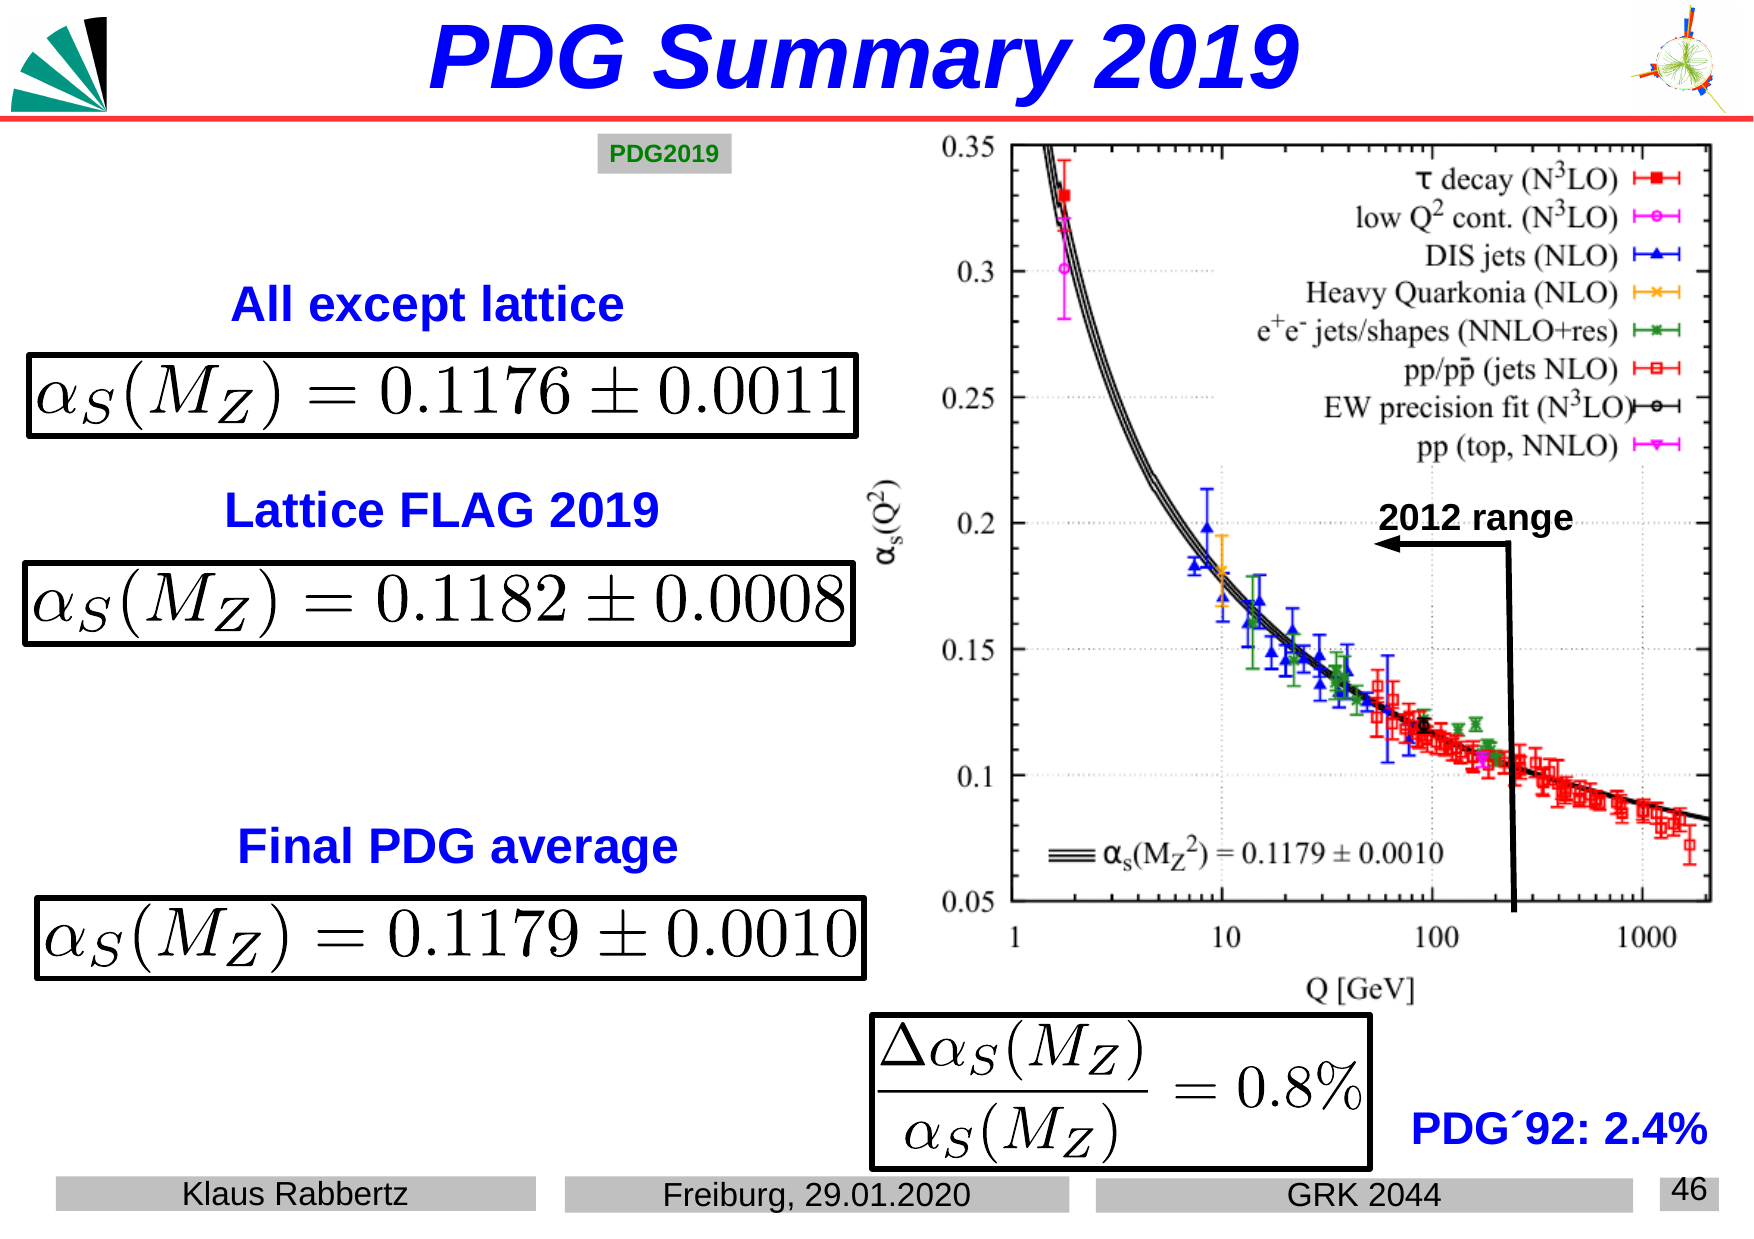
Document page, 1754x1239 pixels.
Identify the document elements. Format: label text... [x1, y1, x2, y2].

picture [40, 900, 862, 976]
text_box Lattice FLAG 2019 [212, 476, 673, 545]
picture [875, 1017, 1367, 1166]
picture [859, 126, 1729, 1021]
text_box PDG2019 [597, 133, 732, 174]
text_box All except lattice [218, 270, 638, 338]
text_box Final PDG average [226, 812, 692, 880]
text_box 2012 range [1366, 490, 1586, 545]
picture [1631, 5, 1739, 113]
picture [28, 565, 850, 641]
picture [31, 357, 854, 433]
text_box PDG´92: 2.4% [1399, 1096, 1721, 1160]
picture [11, 17, 107, 113]
title PDG Summary 2019 [123, 0, 1606, 114]
